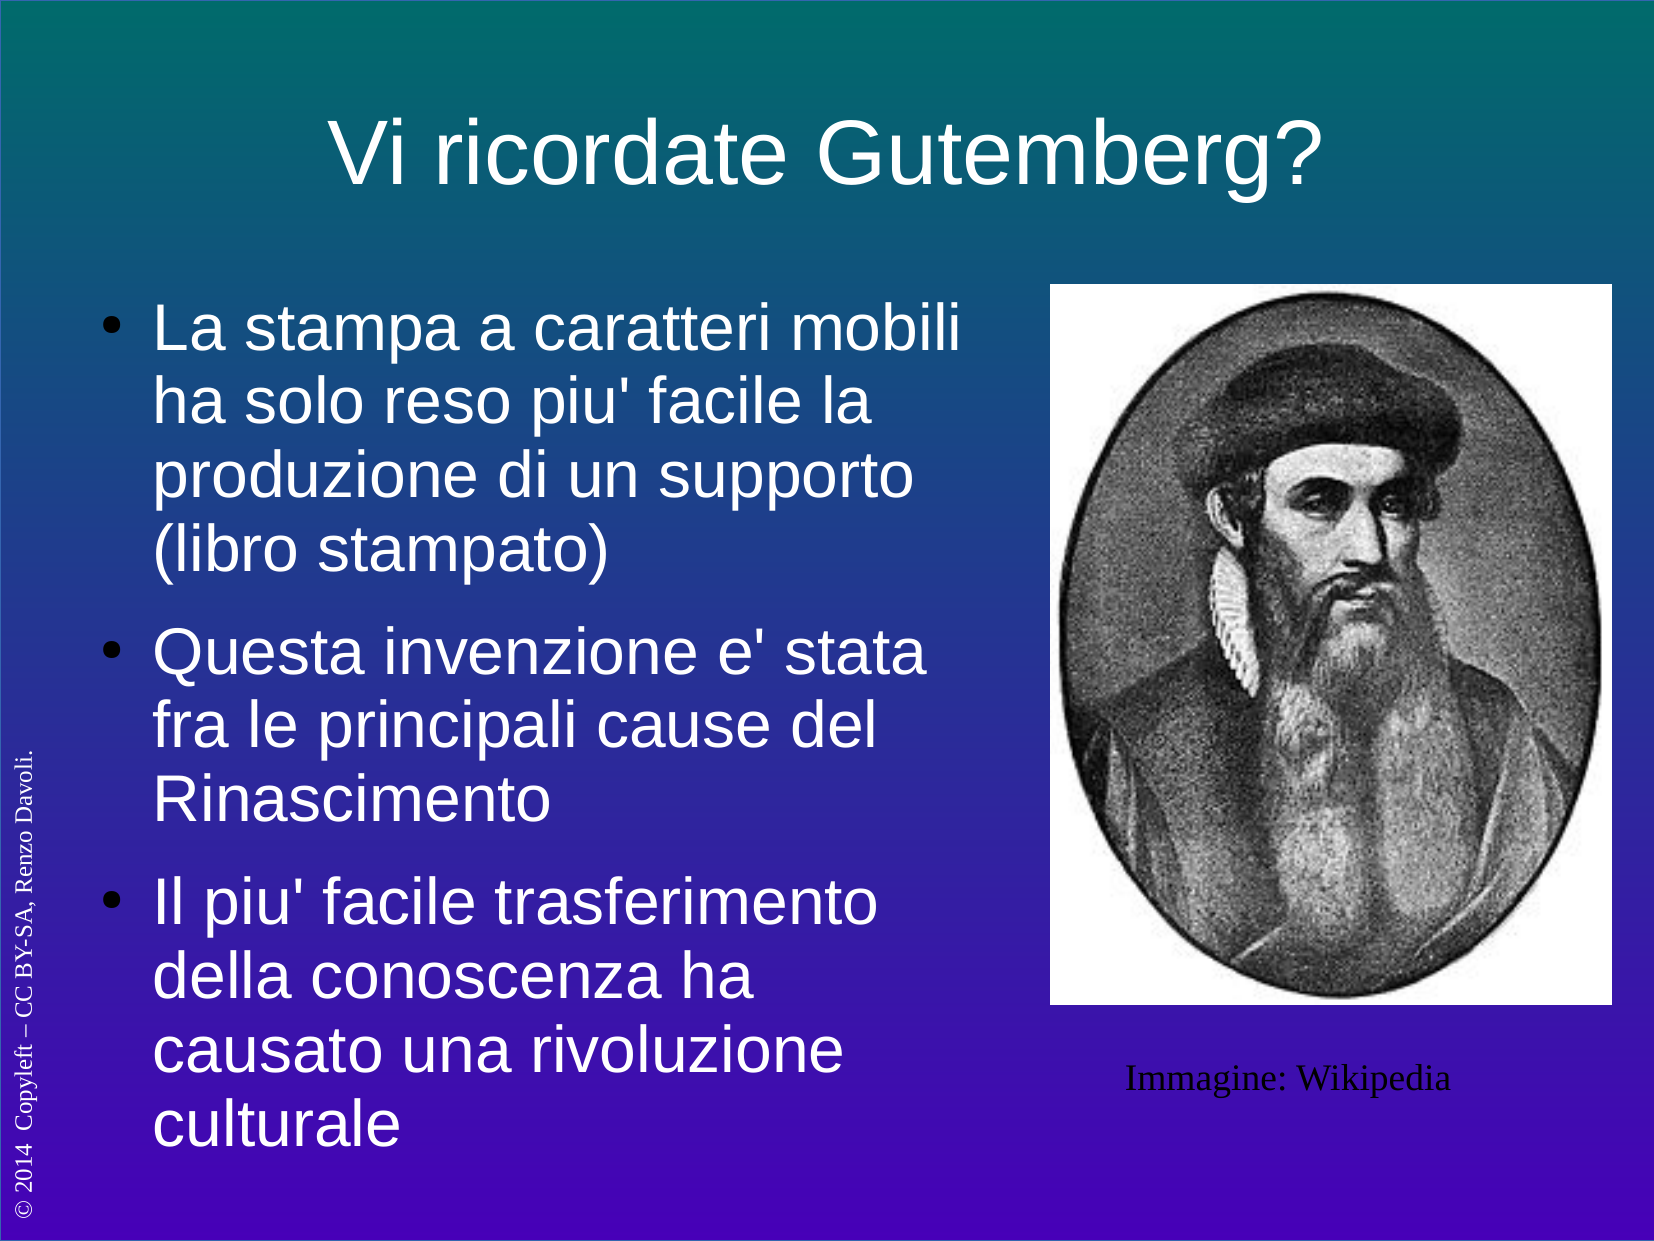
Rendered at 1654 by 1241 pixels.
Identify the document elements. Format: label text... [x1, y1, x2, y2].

text_box Immagine: Wikipedia [1110, 1050, 1606, 1107]
picture [1050, 284, 1612, 1005]
list La stampa a caratteri mobili ha solo reso piu' facile la produzione di un supporto (libro stampato) Questa invenzione e' stata fra le principali cause del Rinascimento Il piu' facile trasferimento della conoscenza ha causato una rivoluzione culturale [82, 290, 976, 1171]
title Vi ricordate Gutemberg? [82, 49, 1571, 257]
